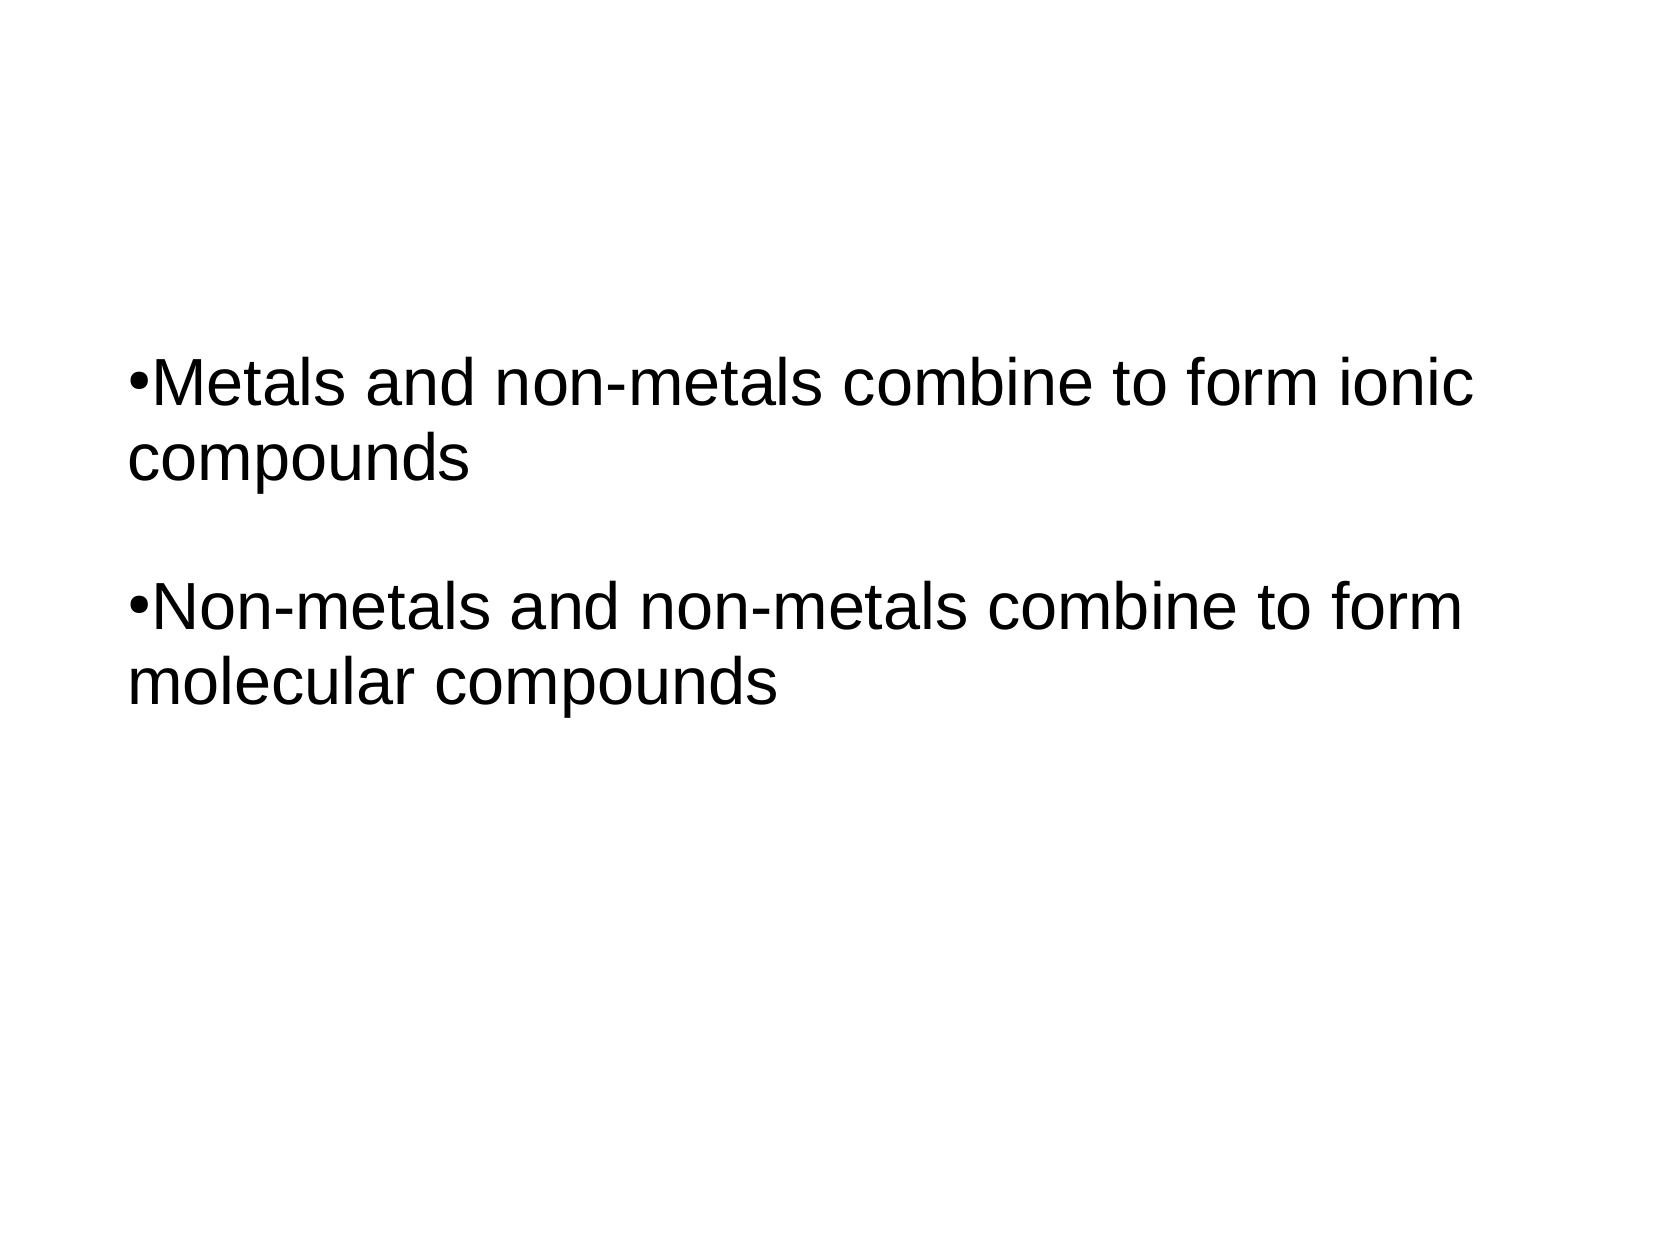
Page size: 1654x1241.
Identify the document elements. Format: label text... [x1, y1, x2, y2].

text_box Metals and non-metals combine to form ionic compounds Non-metals and non-metals combine to form molecular compounds [112, 337, 1545, 788]
